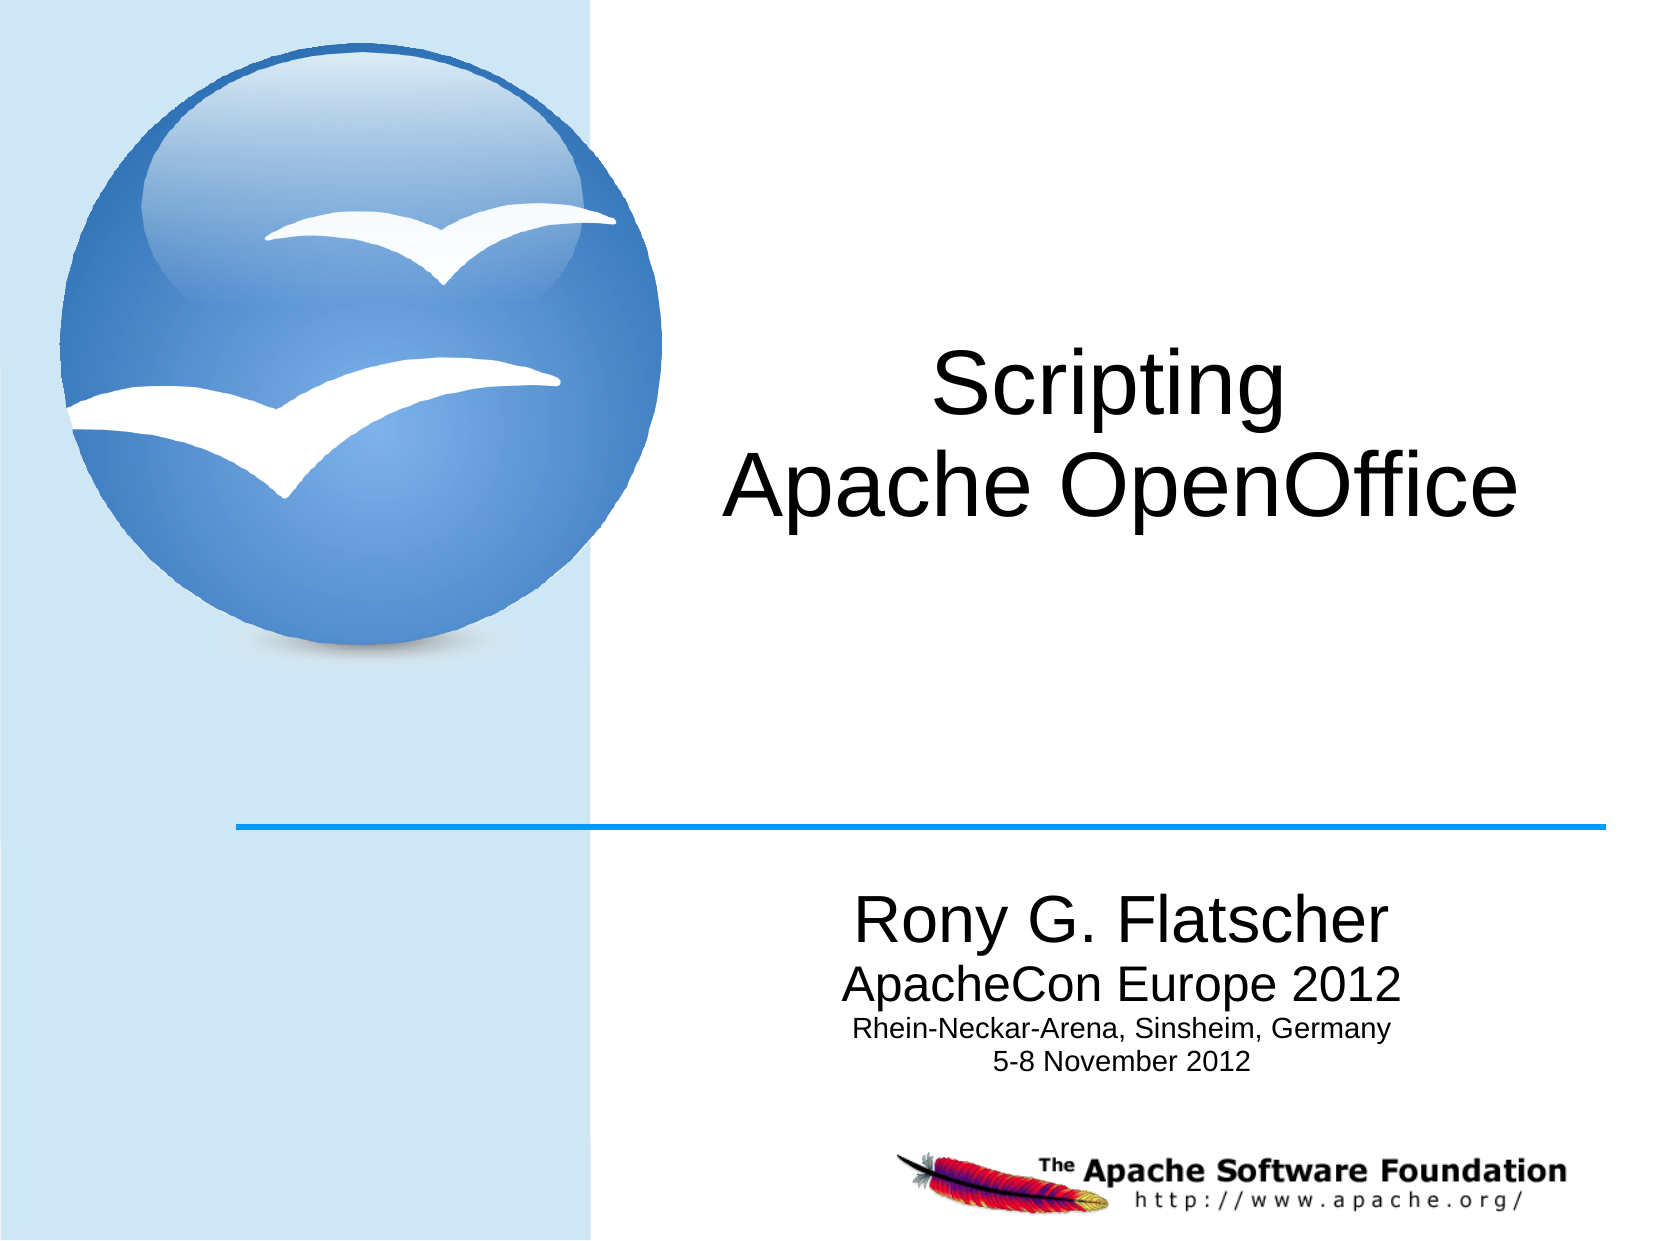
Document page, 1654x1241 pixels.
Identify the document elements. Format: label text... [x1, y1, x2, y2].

title Scripting Apache OpenOffice [673, 49, 1571, 818]
picture [897, 1151, 1569, 1216]
subtitle Rony G. Flatscher ApacheCon Europe 2012 Rhein-Neckar-Arena, Sinsheim, Germany 5-8 November 2012 [673, 850, 1571, 1109]
picture [59, 42, 662, 671]
